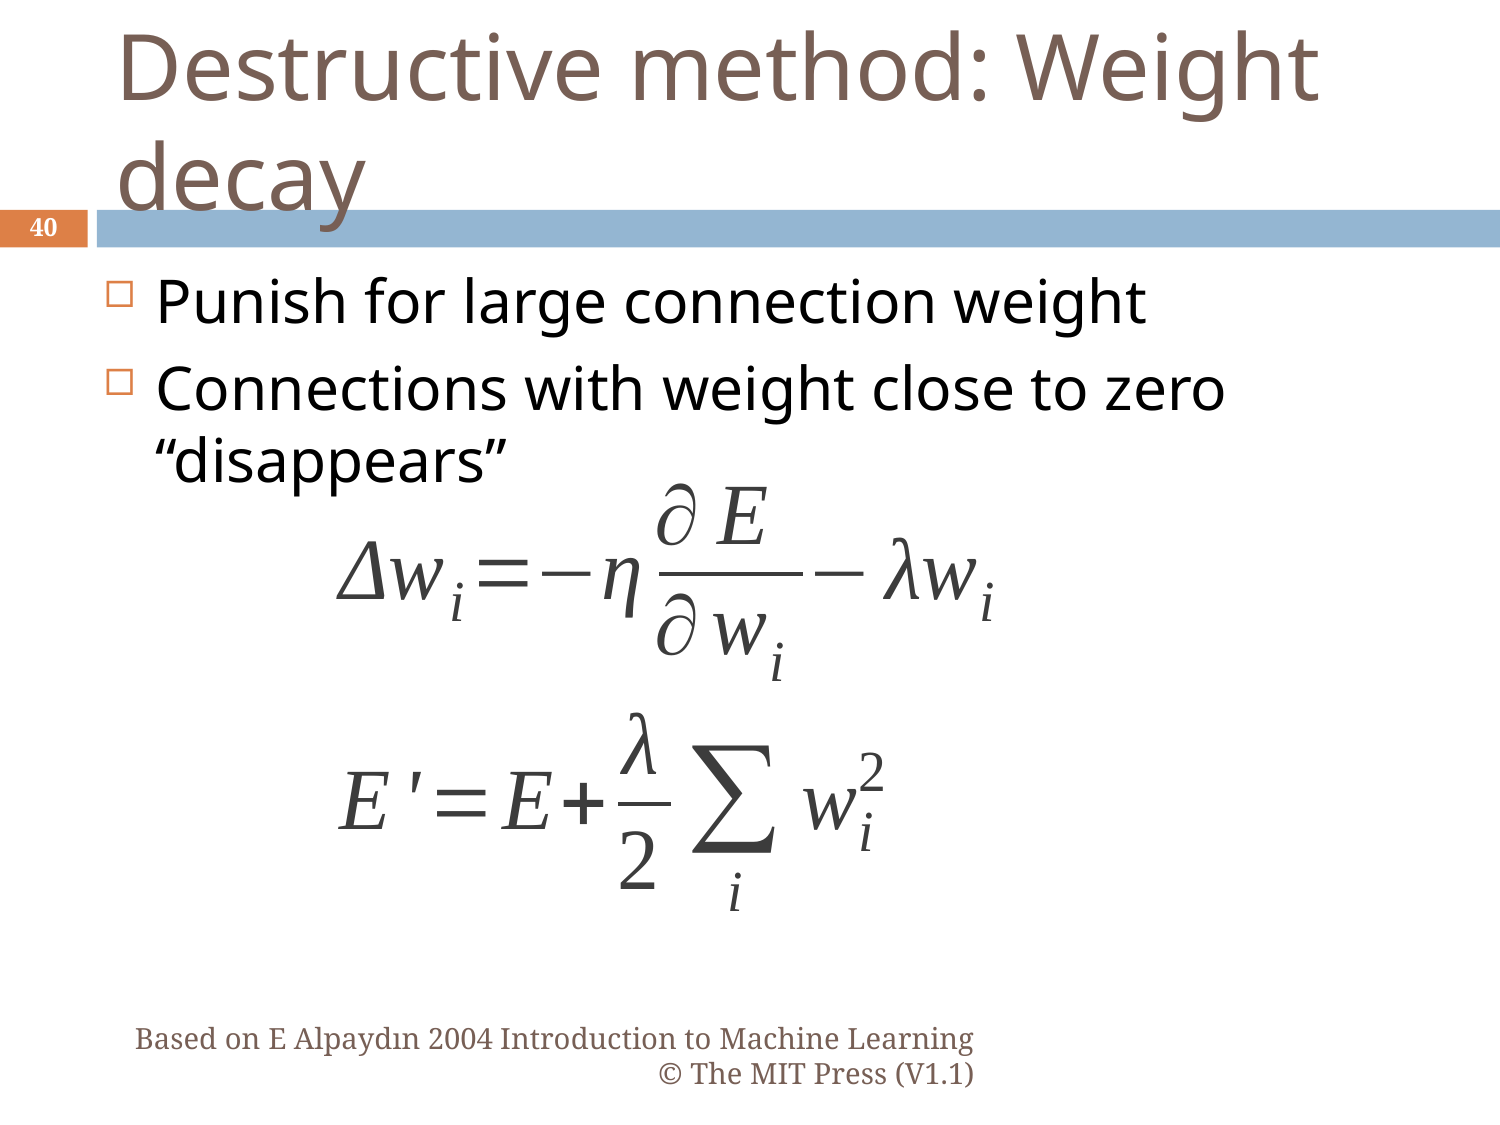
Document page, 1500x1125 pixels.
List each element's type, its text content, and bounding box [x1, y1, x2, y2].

text_box <number> [0, 208, 88, 249]
list Punish for large connection weight Connections with weight close to zero “disappears” [88, 255, 1427, 994]
chart [312, 467, 1034, 922]
title Destructive method: Weight decay [100, 1, 1438, 237]
text_box Based on E Alpaydın 2004 Introduction to Machine Learning © The MIT Press (V1.1) [99, 1025, 990, 1085]
